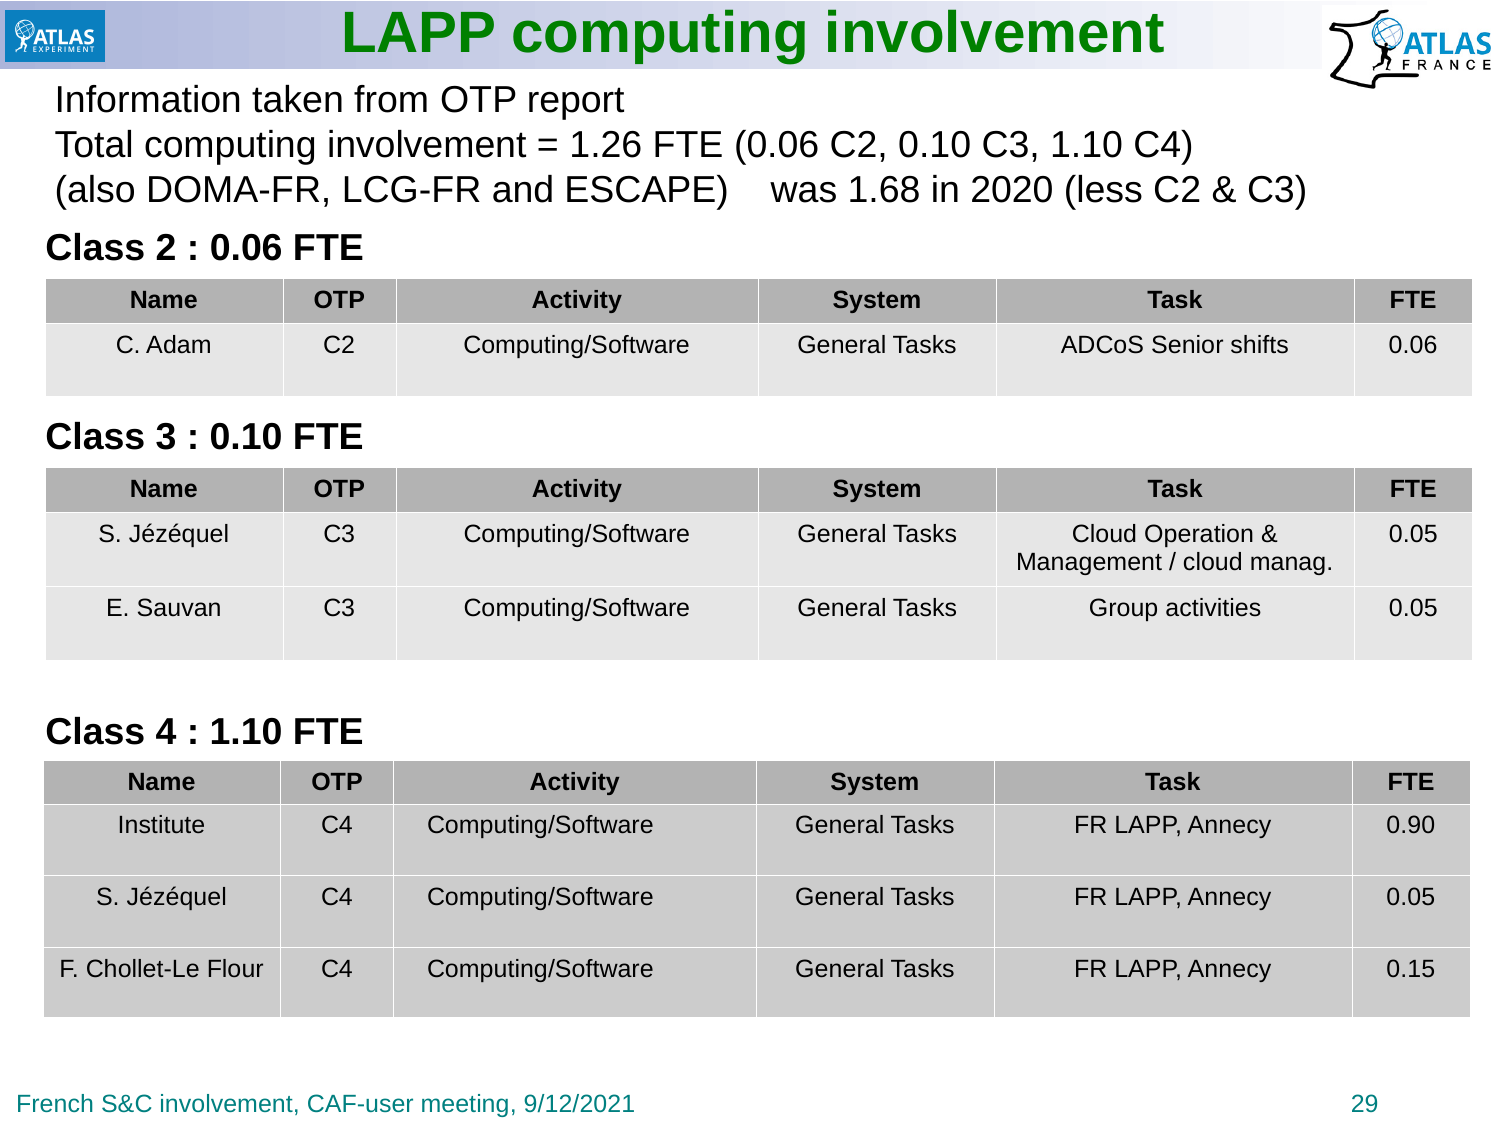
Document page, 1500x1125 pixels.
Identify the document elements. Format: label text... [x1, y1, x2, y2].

table_cell C2 [284, 324, 396, 396]
table_cell 0.05 [1355, 587, 1472, 660]
table_cell 0.06 [1355, 324, 1472, 396]
table_cell S. Jézéquel [44, 876, 280, 947]
table_cell S. Jézéquel [46, 513, 283, 586]
table_cell FR LAPP, Annecy [995, 948, 1352, 1017]
table_cell C3 [284, 513, 396, 586]
table_header System [759, 468, 996, 512]
table_cell FR LAPP, Annecy [995, 805, 1352, 875]
table_cell 0.15 [1353, 948, 1470, 1017]
table_cell 0.05 [1355, 513, 1472, 586]
table_cell 0.90 [1353, 805, 1470, 875]
table_header Activity [397, 279, 758, 323]
table_cell General Tasks [759, 324, 996, 396]
table_cell General Tasks [759, 513, 996, 586]
table_header FTE [1355, 468, 1472, 512]
table_header FTE [1355, 279, 1472, 323]
table_header Name [46, 468, 283, 512]
table_cell General Tasks [757, 948, 994, 1017]
table_header OTP [281, 761, 393, 804]
table_header System [757, 761, 994, 804]
table_cell Computing/Software [397, 513, 758, 586]
table_header OTP [284, 279, 396, 323]
table_header Name [46, 279, 283, 323]
table_header Activity [394, 761, 756, 804]
table_cell E. Sauvan [46, 587, 283, 660]
table_header Task [997, 468, 1354, 512]
table_cell Computing/Software [397, 324, 758, 396]
table_cell Group activities [997, 587, 1354, 660]
text_box Class 3 : 0.10 FTE [30, 404, 564, 461]
table_cell ADCoS Senior shifts [997, 324, 1354, 396]
table_cell Computing/Software [397, 587, 758, 660]
table_cell Computing/Software [394, 876, 756, 947]
text_box Class 4 : 1.10 FTE [30, 699, 564, 756]
text_box LAPP computing involvement [5, 0, 1500, 118]
table_cell General Tasks [757, 876, 994, 947]
text_box Information taken from OTP report Total computing involvement = 1.26 FTE (0.06 C2, 0.10 C3, 1.10 C4) (also DOMA-FR, LCG-FR and ESCAPE) was 1.68 in 2020 (less C2 & C3) [39, 67, 1398, 247]
table_header Name [44, 761, 280, 804]
table_header FTE [1353, 761, 1470, 804]
table_cell Cloud Operation & Management / cloud manag. [997, 513, 1354, 586]
table_header Activity [397, 468, 758, 512]
table_cell FR LAPP, Annecy [995, 876, 1352, 947]
table_header System [759, 279, 996, 323]
table_cell General Tasks [757, 805, 994, 875]
table_cell C. Adam [46, 324, 283, 396]
table_cell F. Chollet-Le Flour [44, 948, 280, 1017]
table_cell Computing/Software [394, 948, 756, 1017]
table_cell C4 [281, 876, 393, 947]
table_cell Computing/Software [394, 805, 756, 875]
table_header Task [995, 761, 1352, 804]
table_header OTP [284, 468, 396, 512]
table_cell Institute [44, 805, 280, 875]
text_box Class 2 : 0.06 FTE [30, 215, 564, 272]
table_header Task [997, 279, 1354, 323]
table_cell General Tasks [759, 587, 996, 660]
table_cell C3 [284, 587, 396, 660]
table_cell C4 [281, 805, 393, 875]
table_cell C4 [281, 948, 393, 1017]
table_cell 0.05 [1353, 876, 1470, 947]
